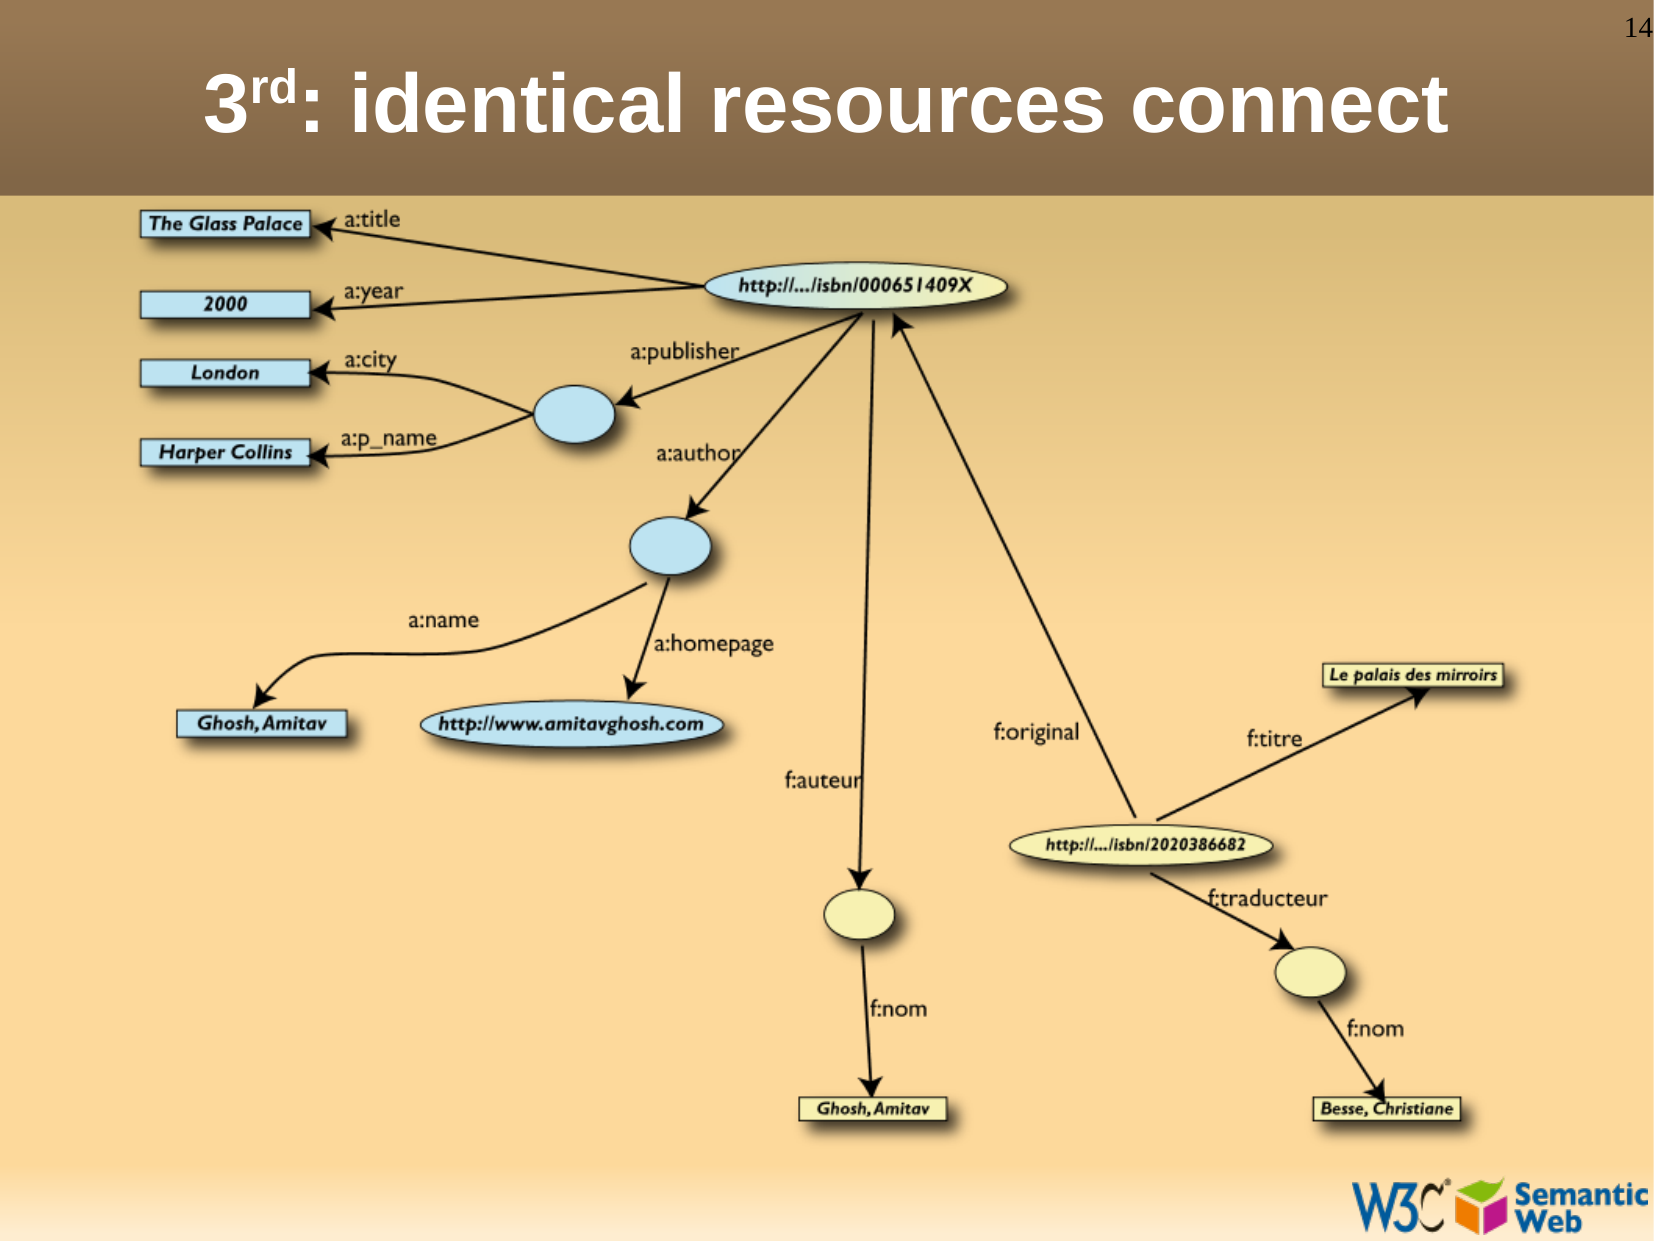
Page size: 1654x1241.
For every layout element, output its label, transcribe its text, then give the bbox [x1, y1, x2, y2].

picture [0, 199, 1654, 1241]
title 3rd: identical resources connect [0, 0, 1654, 208]
